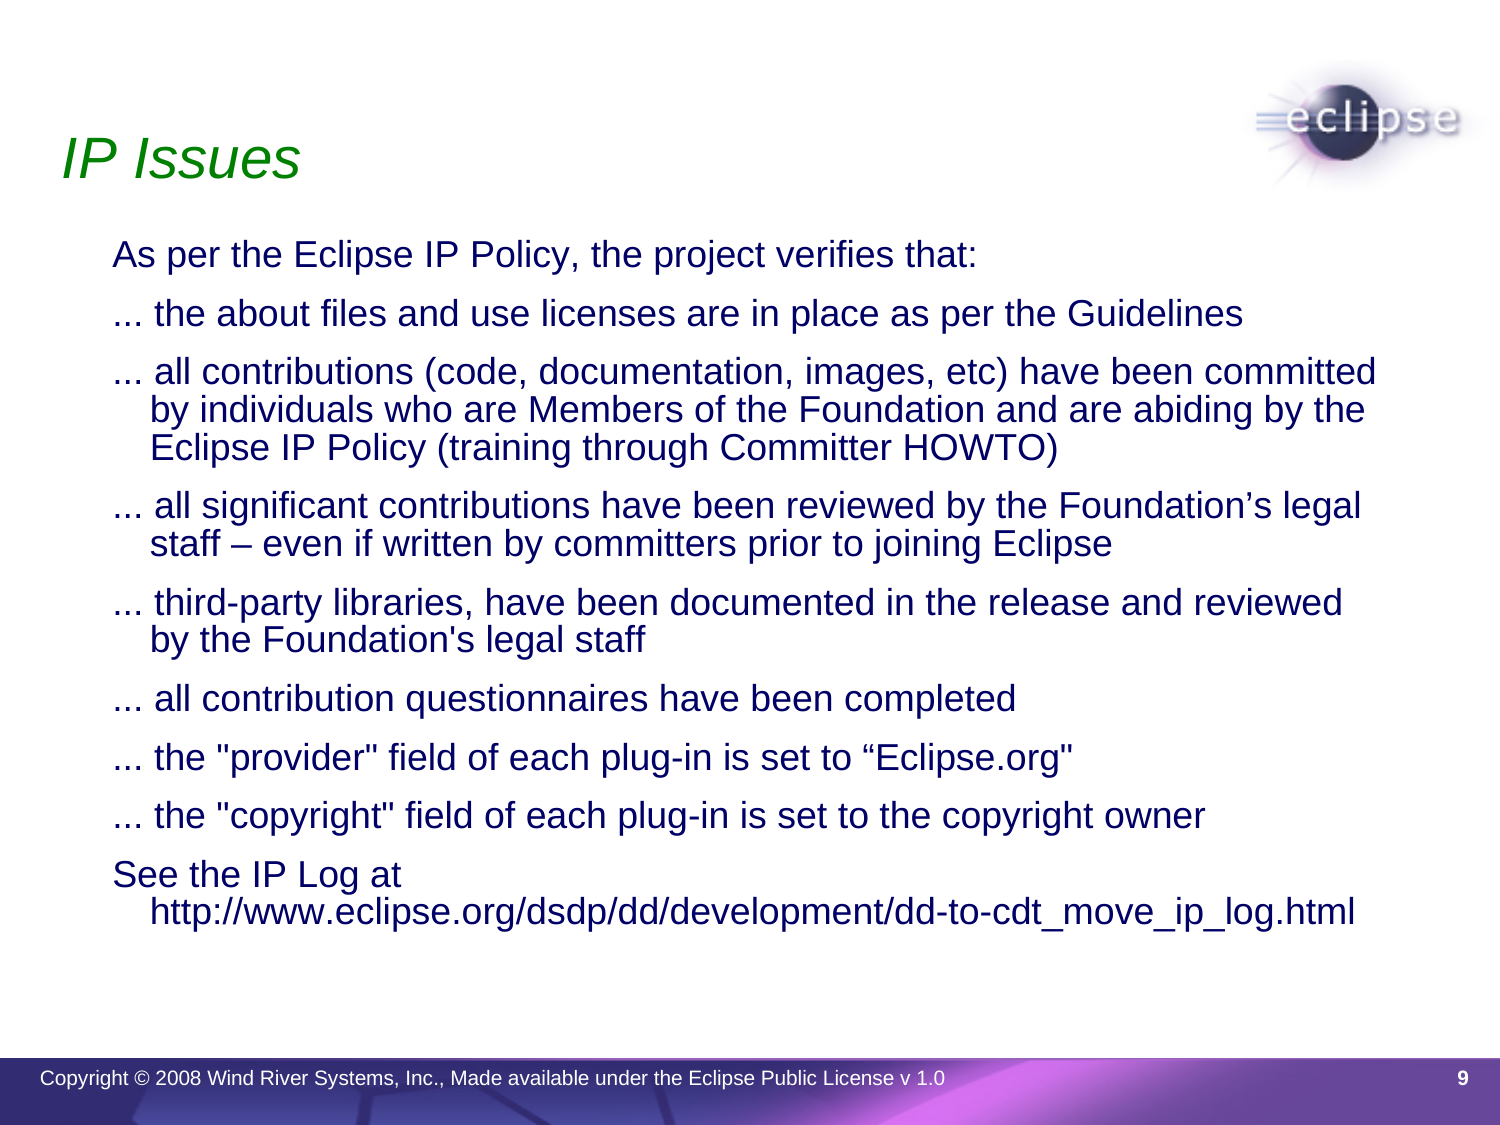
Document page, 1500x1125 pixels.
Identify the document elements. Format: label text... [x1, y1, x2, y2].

title IP Issues [26, 97, 1223, 224]
list As per the Eclipse IP Policy, the project verifies that: ... the about files and use licenses are in place as per the Guidelines ... all contributions (code, documentation, images, etc) have been committed by individuals who are Members of the Foundation and are abiding by the Eclipse IP Policy (training through Committer HOWTO) ... all significant contributions have been reviewed by the Foundation’s legal staff – even if written by committers prior to joining Eclipse ... third-party libraries, have been documented in the release and reviewed by the Foundation's legal staff ... all contribution questionnaires have been completed ... the "provider" field of each plug-in is set to “Eclipse.org" ... the "copyright" field of each plug-in is set to the copyright owner See the IP Log at http://www.eclipse.org/dsdp/dd/development/dd-to-cdt_move_ip_log.html [112, 237, 1388, 1006]
picture [0, 1058, 1500, 1125]
picture [1222, 60, 1500, 191]
